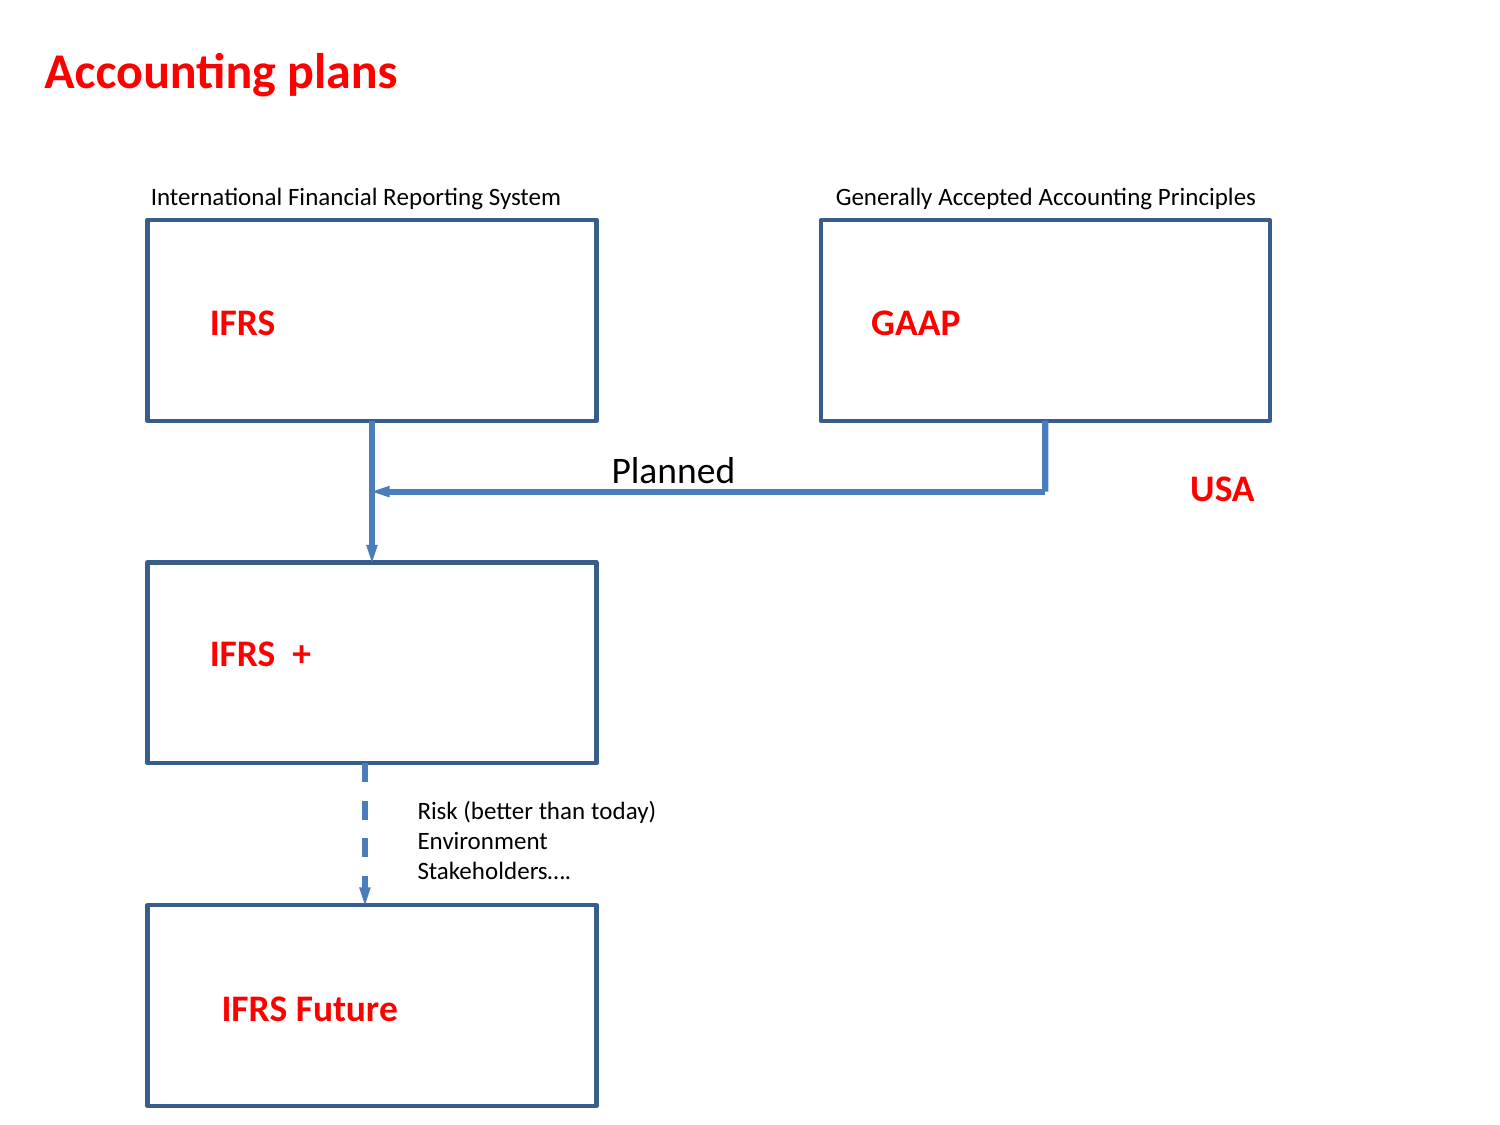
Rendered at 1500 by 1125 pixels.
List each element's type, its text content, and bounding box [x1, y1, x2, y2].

text_box Planned [596, 438, 1223, 545]
text_box IFRS Future [206, 975, 538, 1082]
text_box Accounting plans [29, 30, 1500, 198]
text_box IFRS [194, 290, 538, 351]
text_box GAAP [856, 290, 1258, 352]
text_box Risk (better than today) Environment Stakeholders…. [402, 786, 1395, 893]
text_box Generally Accepted Accounting Principles [820, 172, 1329, 219]
text_box International Financial Reporting System [135, 172, 691, 219]
text_box IFRS + [194, 621, 479, 728]
text_box USA [1175, 456, 1341, 517]
